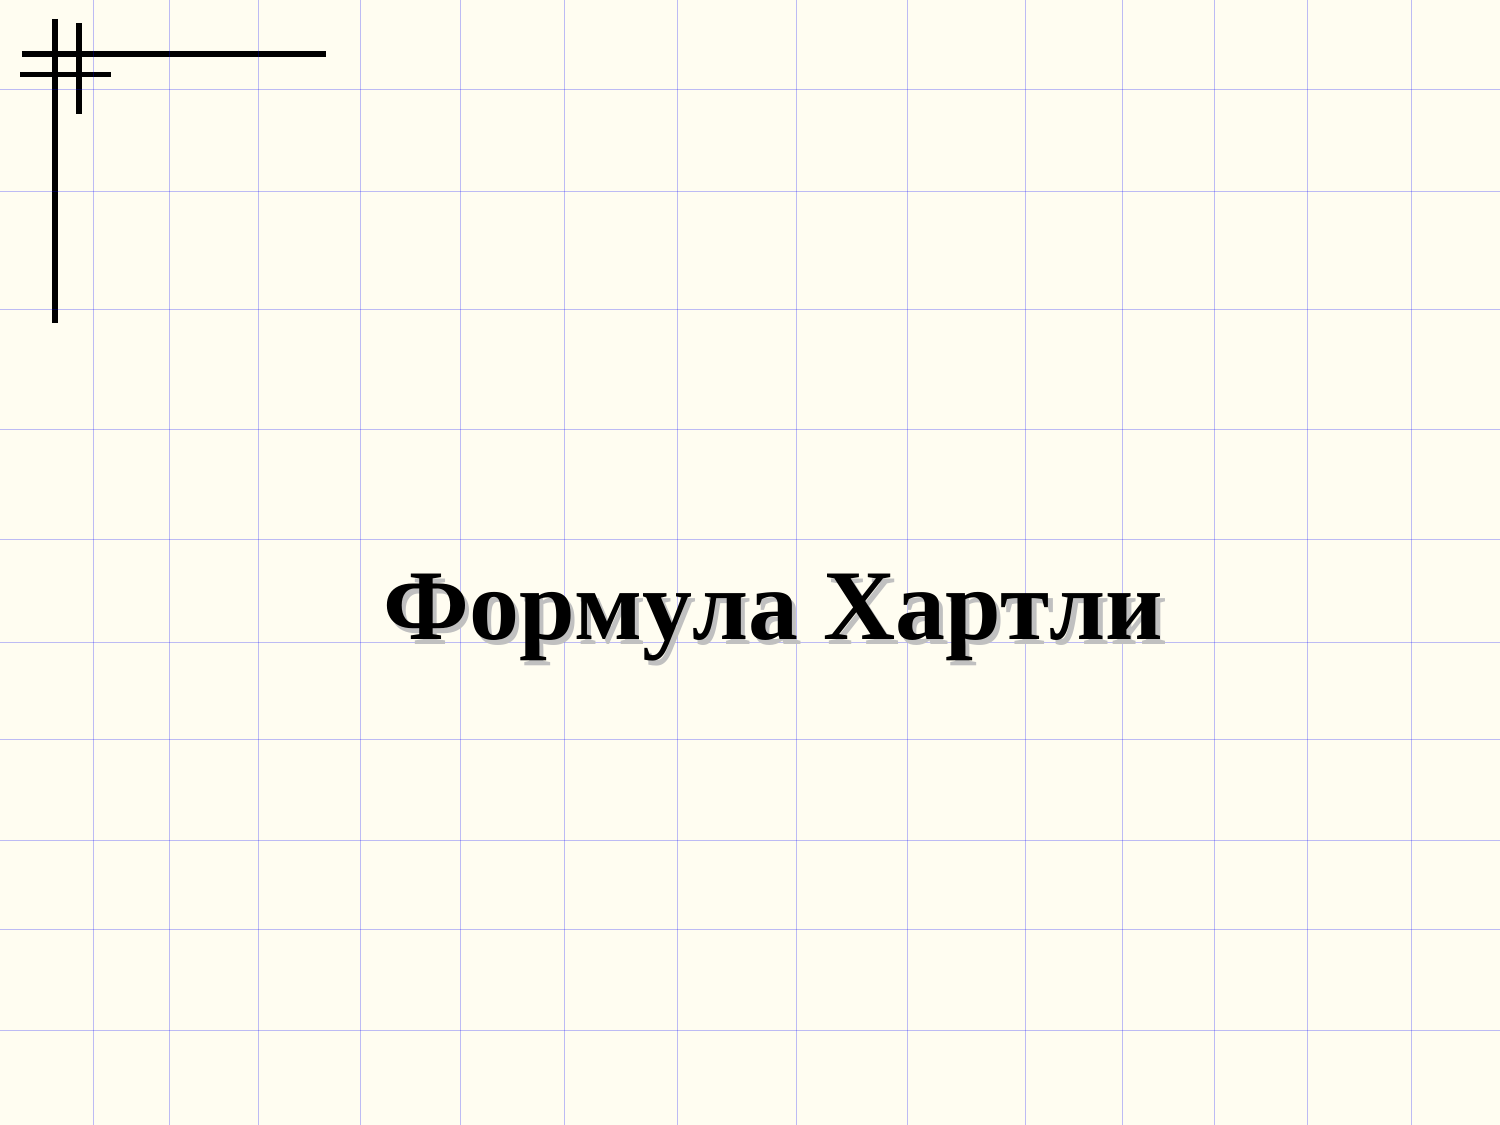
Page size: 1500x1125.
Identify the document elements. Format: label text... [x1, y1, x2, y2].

title Формула Хартли [123, 349, 1424, 669]
